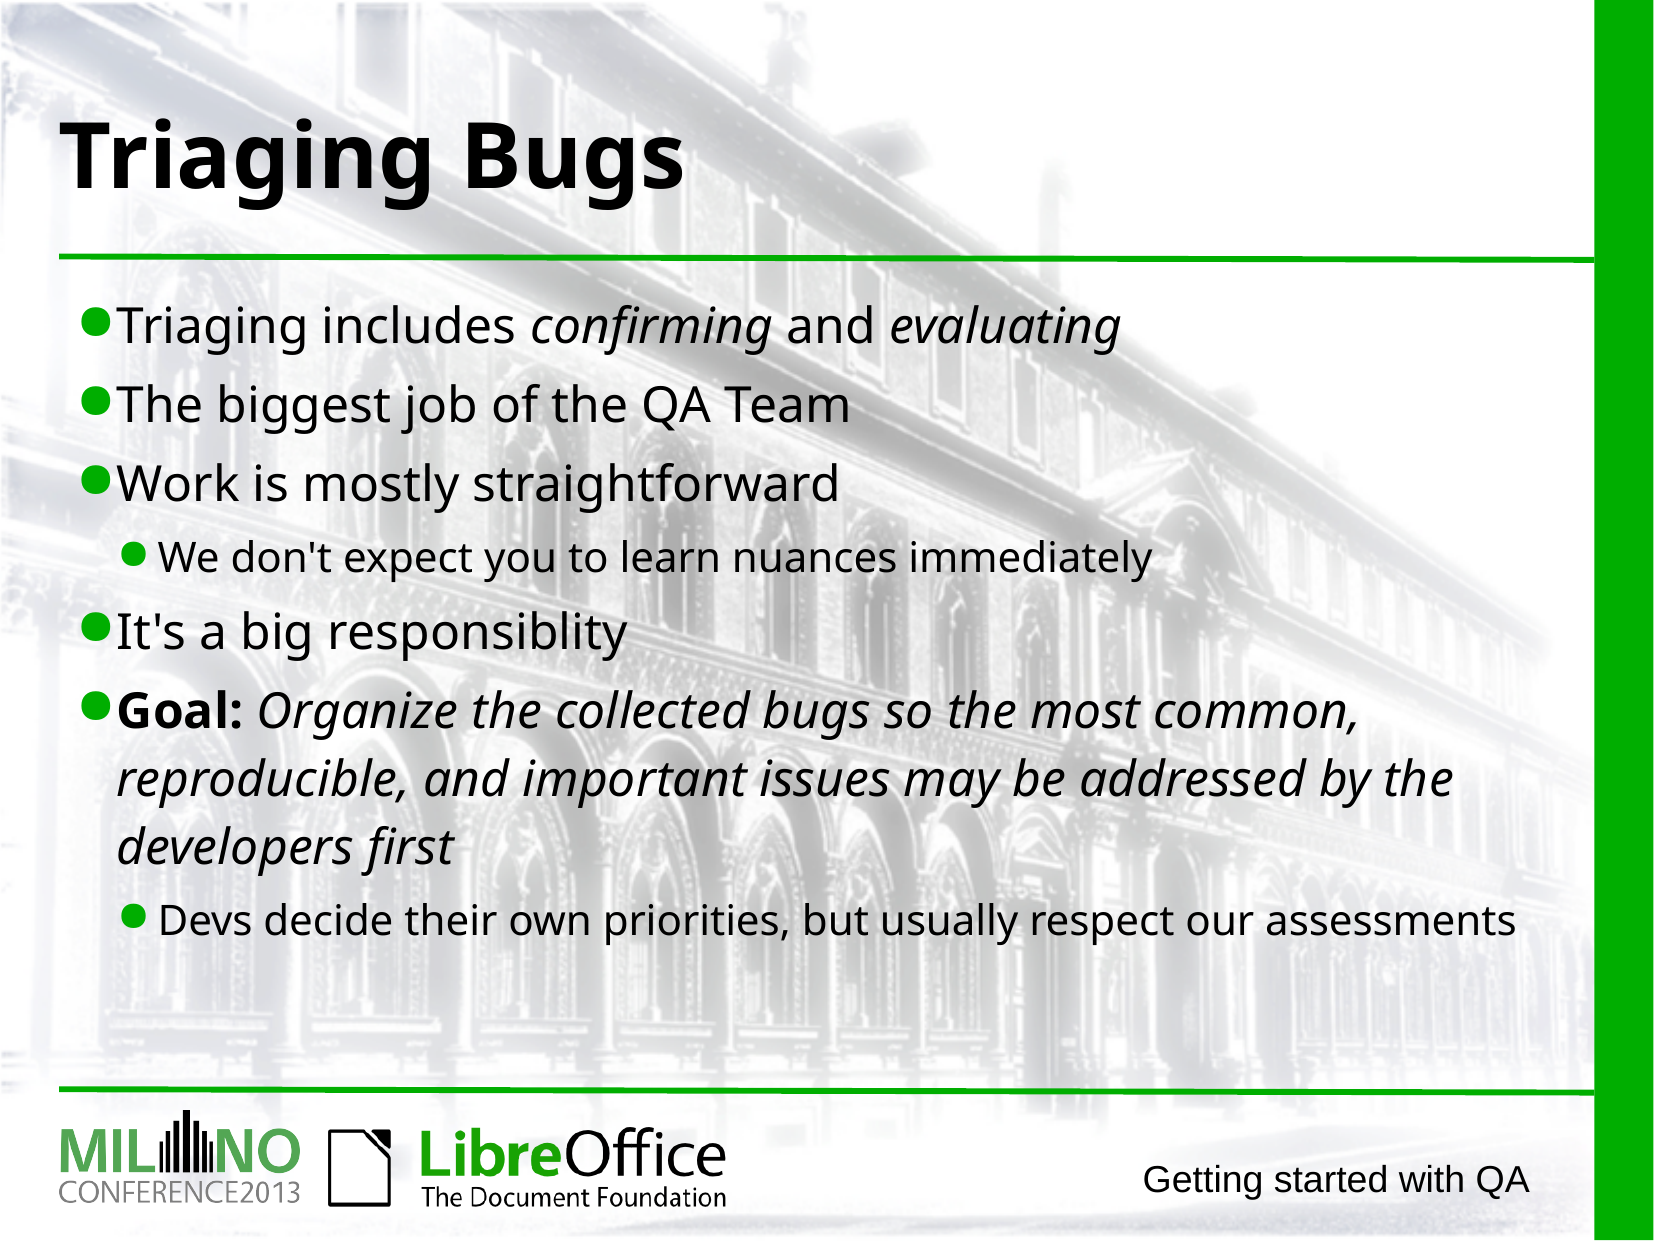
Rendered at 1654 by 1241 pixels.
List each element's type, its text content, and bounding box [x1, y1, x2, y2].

title Triaging Bugs [59, 49, 1548, 257]
picture [0, 1, 1594, 1241]
list Triaging includes confirming and evaluating The biggest job of the QA Team Work is mostly straightforward We don't expect you to learn nuances immediately It's a big responsiblity Goal: Organize the collected bugs so the most common, reproducible, and important issues may be addressed by the developers first Devs decide their own priorities, but usually respect our assessments [35, 290, 1524, 1010]
